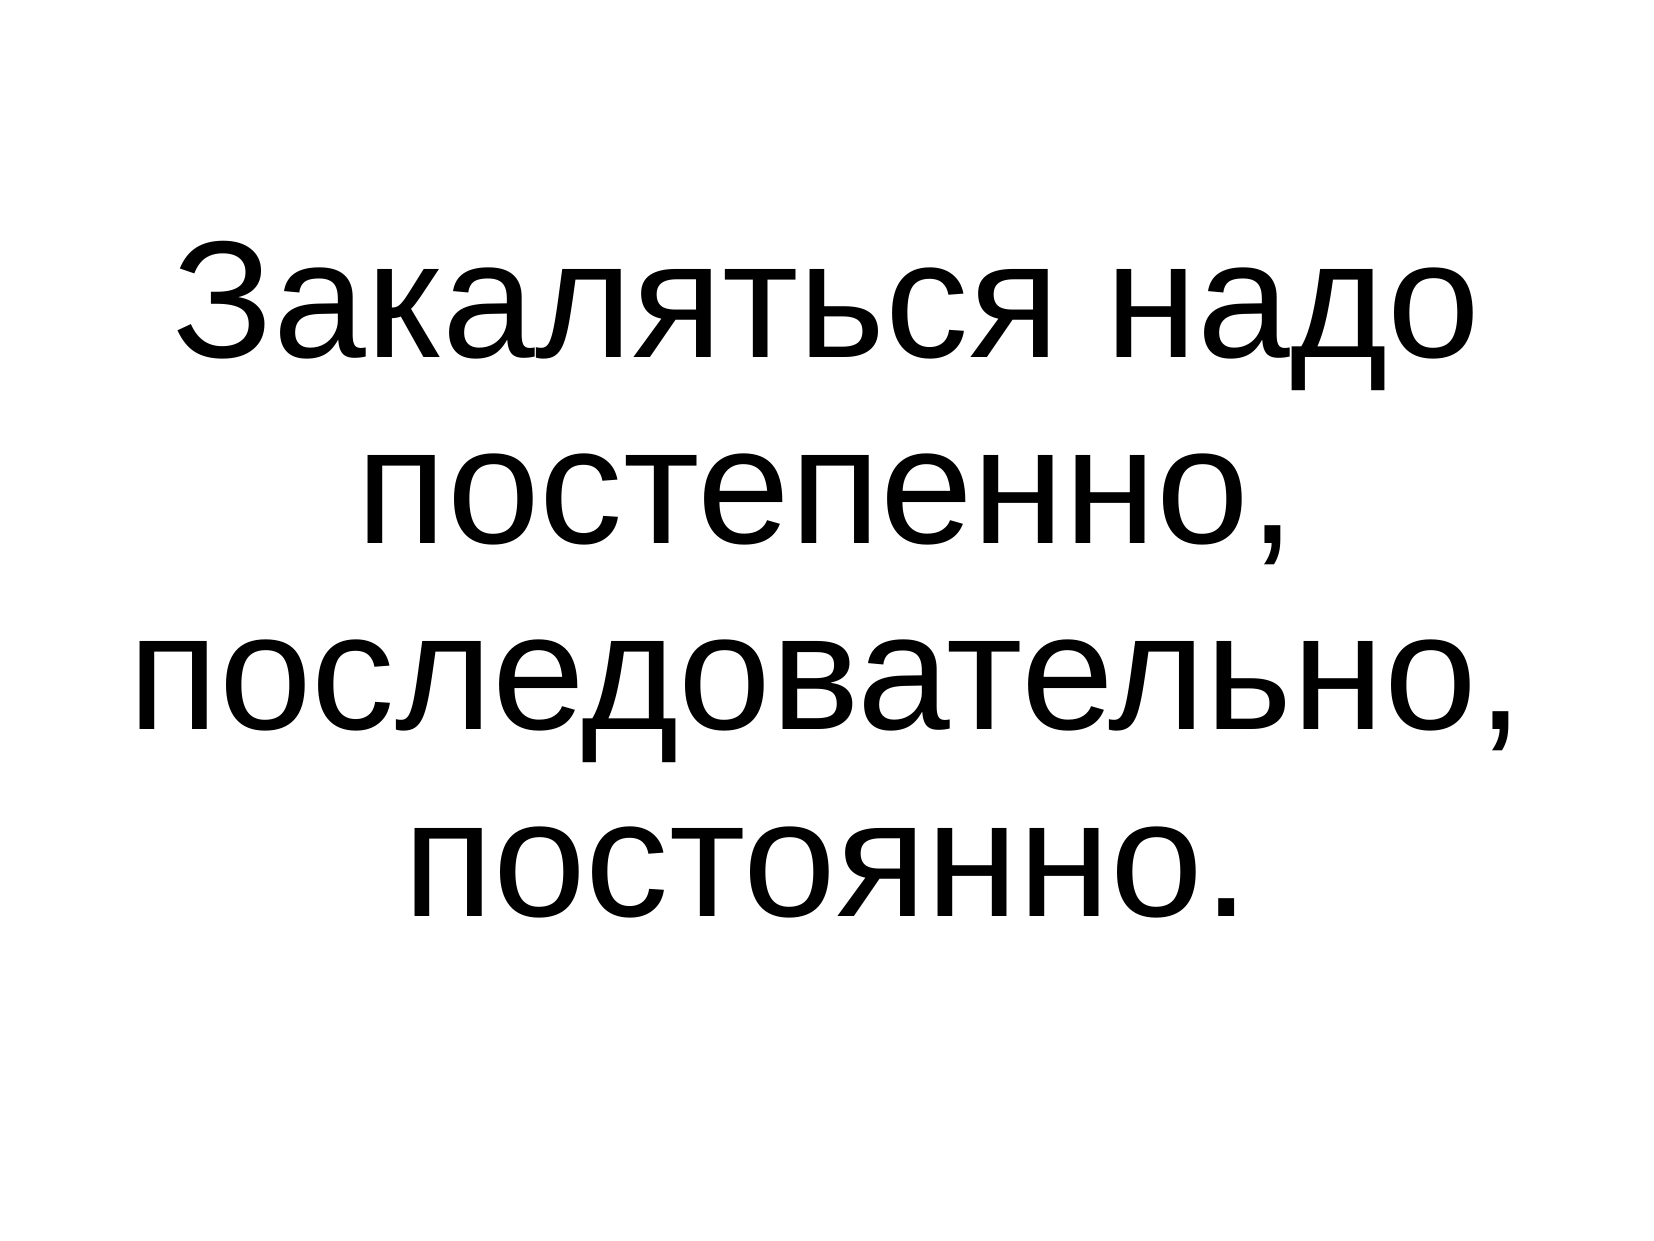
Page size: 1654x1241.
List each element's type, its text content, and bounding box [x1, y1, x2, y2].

subtitle Закаляться надо постепенно, последовательно, постоянно. [82, 49, 1571, 1109]
